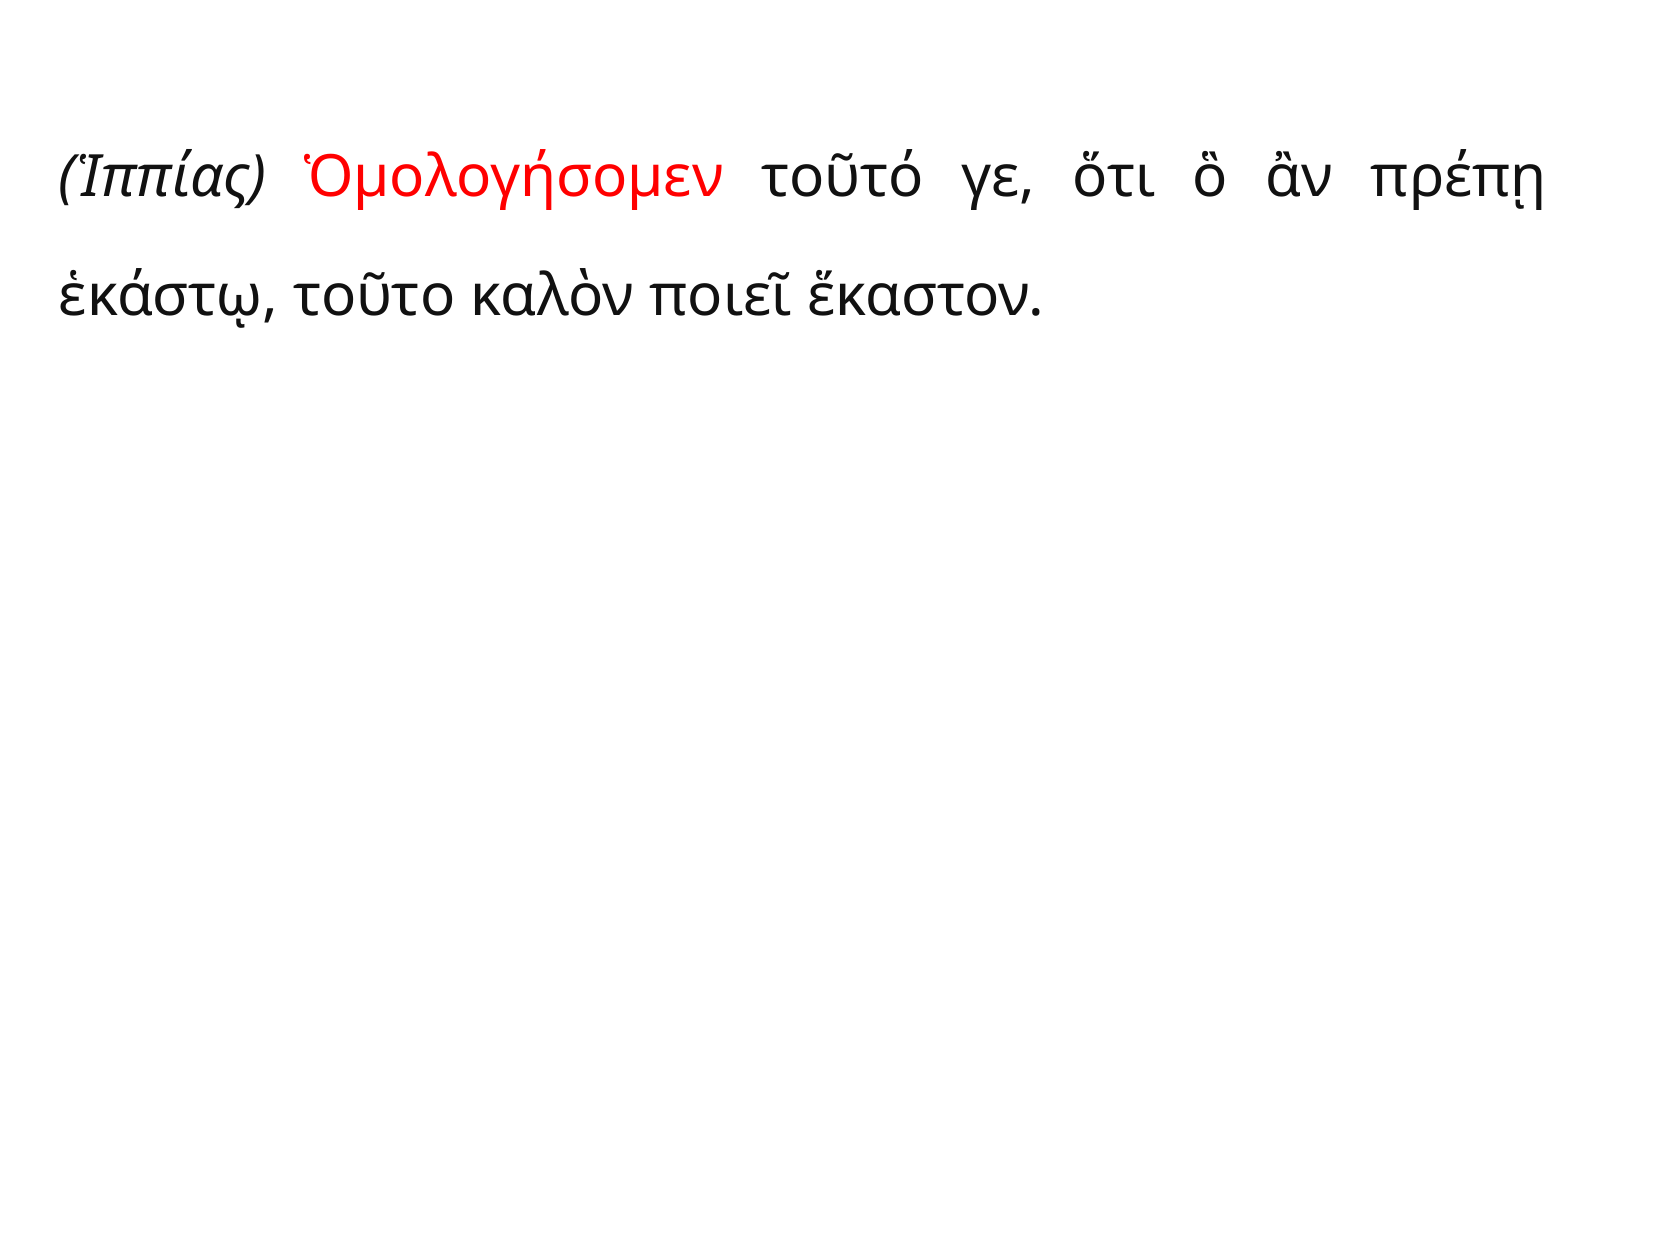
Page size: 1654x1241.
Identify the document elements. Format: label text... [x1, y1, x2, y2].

list (Ἱππίας) Ὁμολογήσομεν τοῦτό γε, ὅτι ὃ ἂν πρέπῃ ἑκάστῳ, τοῦτο καλὸν ποιεῖ ἕκαστον. [59, 94, 1548, 1086]
